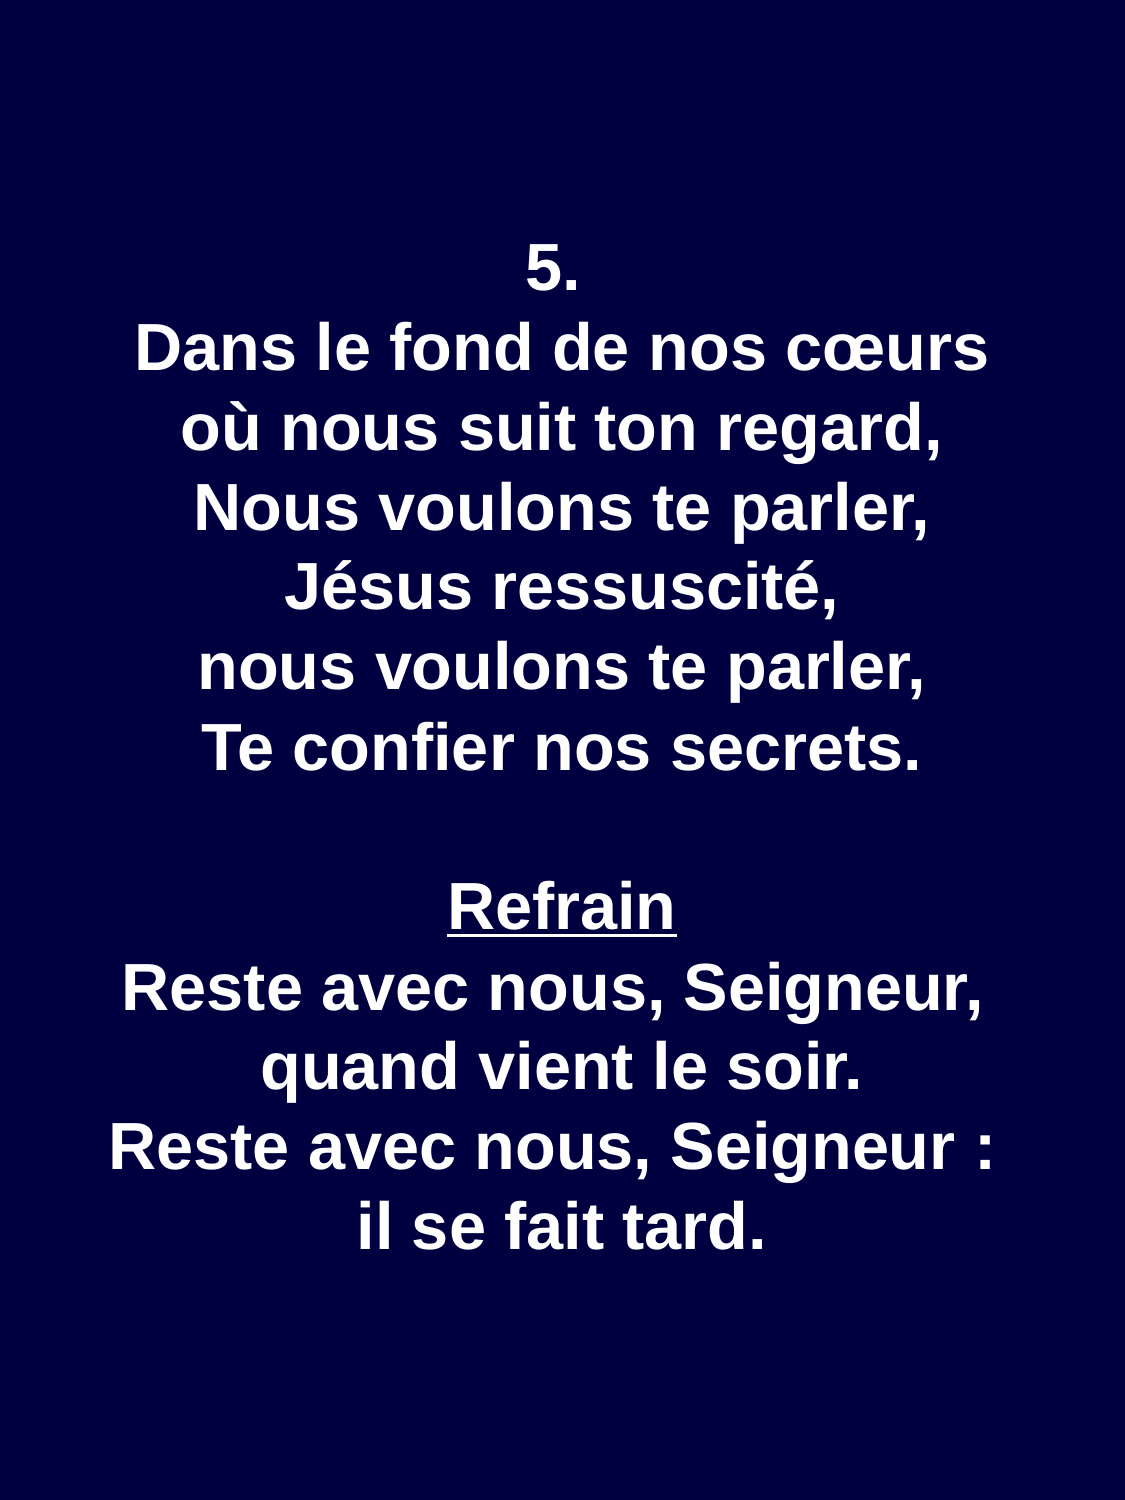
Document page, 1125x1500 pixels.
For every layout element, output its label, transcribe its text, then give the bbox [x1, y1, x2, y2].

text_box 5. Dans le fond de nos cœurs où nous suit ton regard, Nous voulons te parler, Jésus ressuscité, nous voulons te parler, Te confier nos secrets. Refrain Reste avec nous, Seigneur, quand vient le soir. Reste avec nous, Seigneur : il se fait tard. [0, 171, 1125, 1446]
